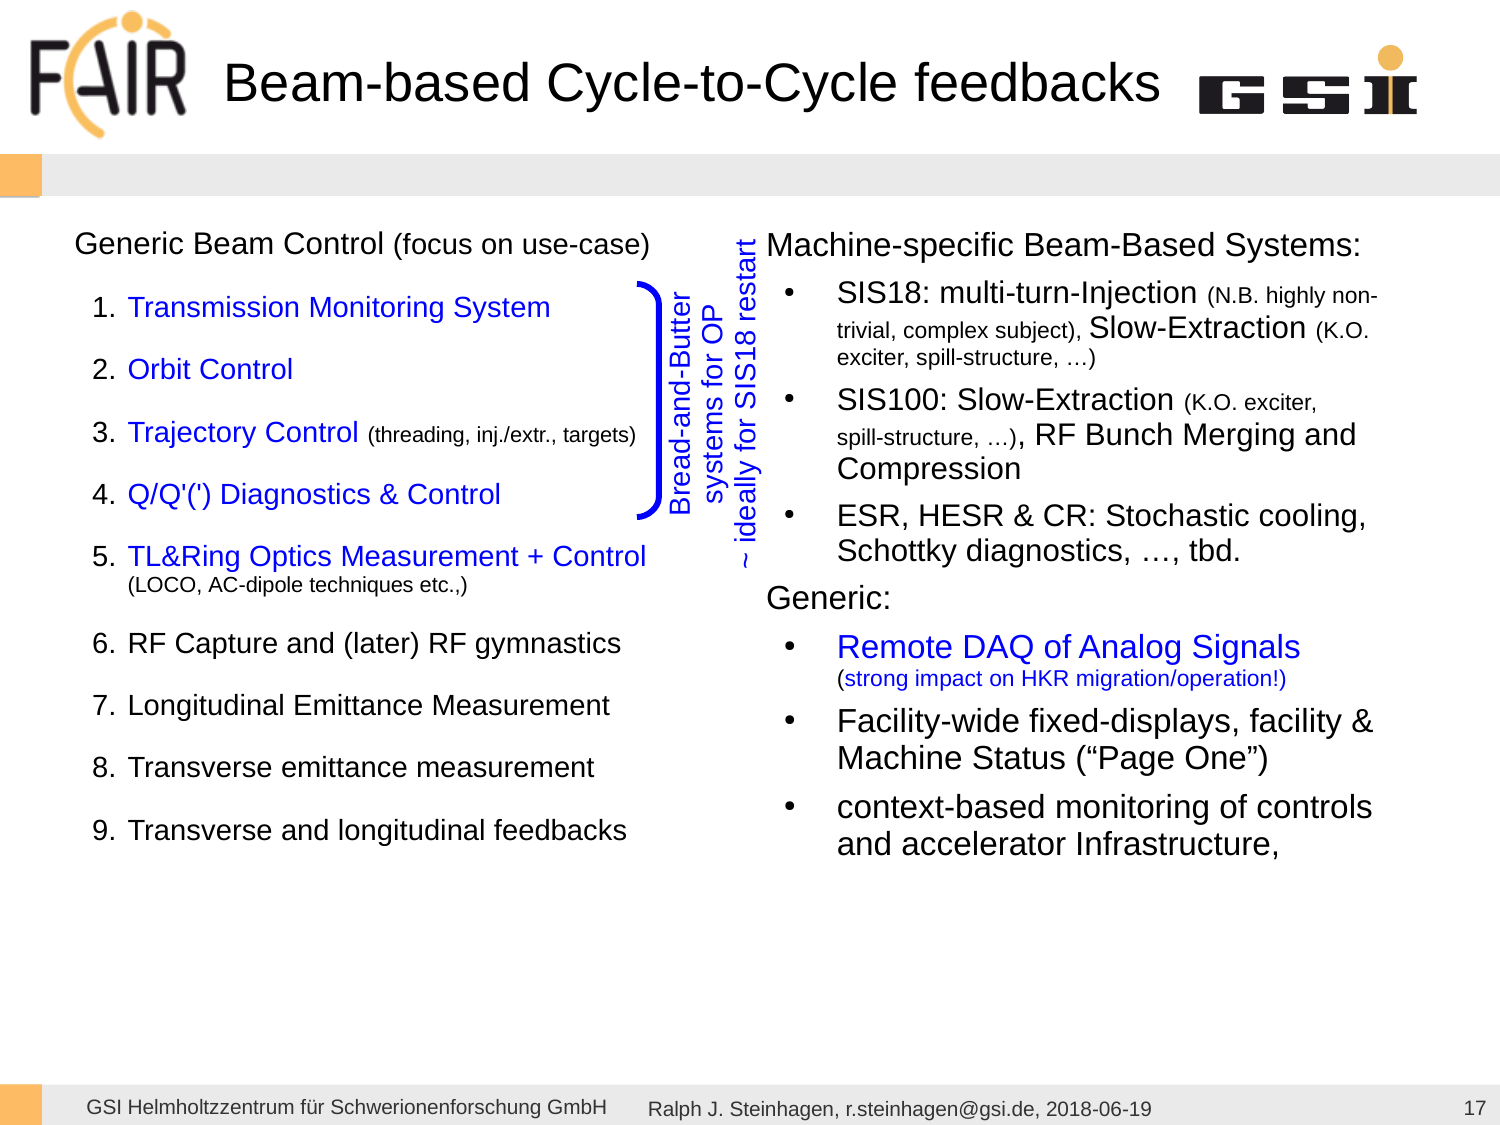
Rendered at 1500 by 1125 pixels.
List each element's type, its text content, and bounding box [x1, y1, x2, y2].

picture [30, 9, 187, 141]
list Generic Beam Control (focus on use-case) Transmission Monitoring System Orbit Control Trajectory Control (threading, inj./extr., targets) Q/Q'(') Diagnostics & Control TL&Ring Optics Measurement + Control (LOCO, AC-dipole techniques etc.,) RF Capture and (later) RF gymnastics Longitudinal Emittance Measurement Transverse emittance measurement Transverse and longitudinal feedbacks [74, 226, 734, 1050]
title Beam-based Cycle-to-Cycle feedbacks [223, 23, 1193, 142]
list Machine-specific Beam-Based Systems: SIS18: multi-turn-Injection (N.B. highly non-trivial, complex subject), Slow-Extraction (K.O. exciter, spill‑structure, …) SIS100: Slow-Extraction (K.O. exciter, spill‑structure, …), RF Bunch Merging and Compression ESR, HESR & CR: Stochastic cooling, Schottky diagnostics, …, tbd. Generic: Remote DAQ of Analog Signals (strong impact on HKR migration/operation!) Facility-wide fixed-displays, facility & Machine Status (“Page One”) context-based monitoring of controls and accelerator Infrastructure, [766, 226, 1425, 1050]
picture [1197, 42, 1419, 117]
text_box Bread-and-Butter systems for OP ~ ideally for SIS18 restart [655, 224, 770, 584]
